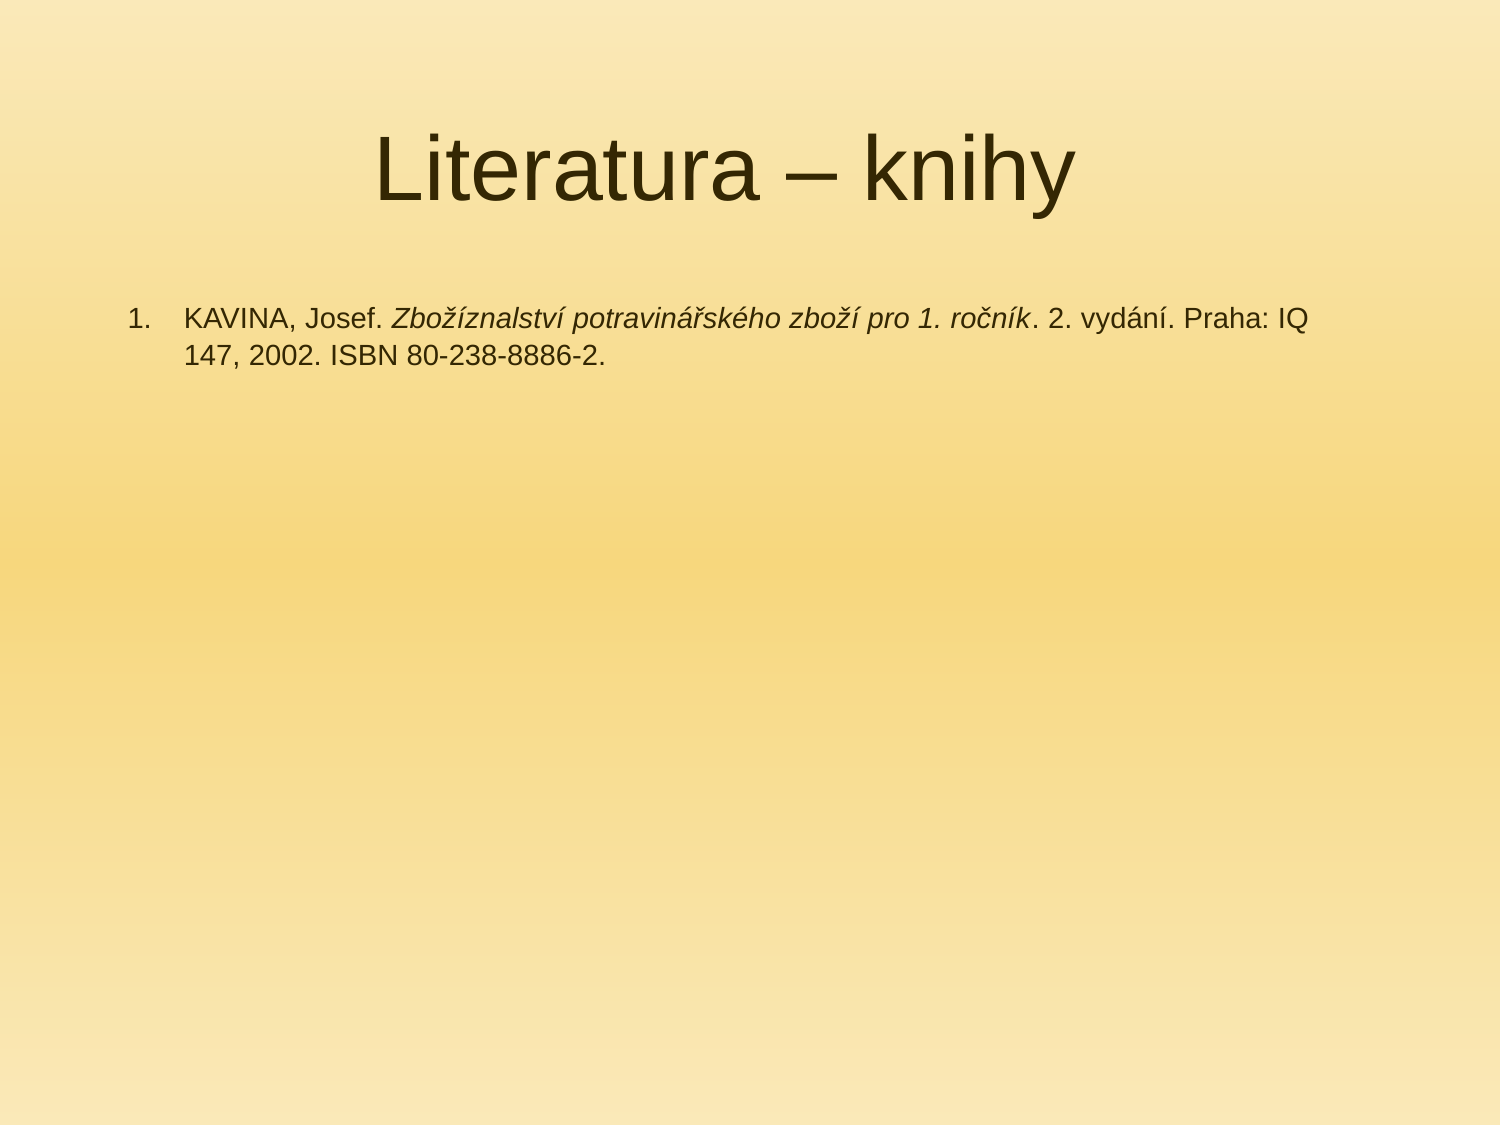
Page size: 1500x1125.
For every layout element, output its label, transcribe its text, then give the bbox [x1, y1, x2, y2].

title Literatura – knihy [88, 101, 1364, 227]
list 1. KAVINA, Josef. Zbožíznalství potravinářského zboží pro 1. ročník. 2. vydání. Praha: IQ 147, 2002. ISBN 80-238-8886-2. [112, 278, 1388, 1067]
